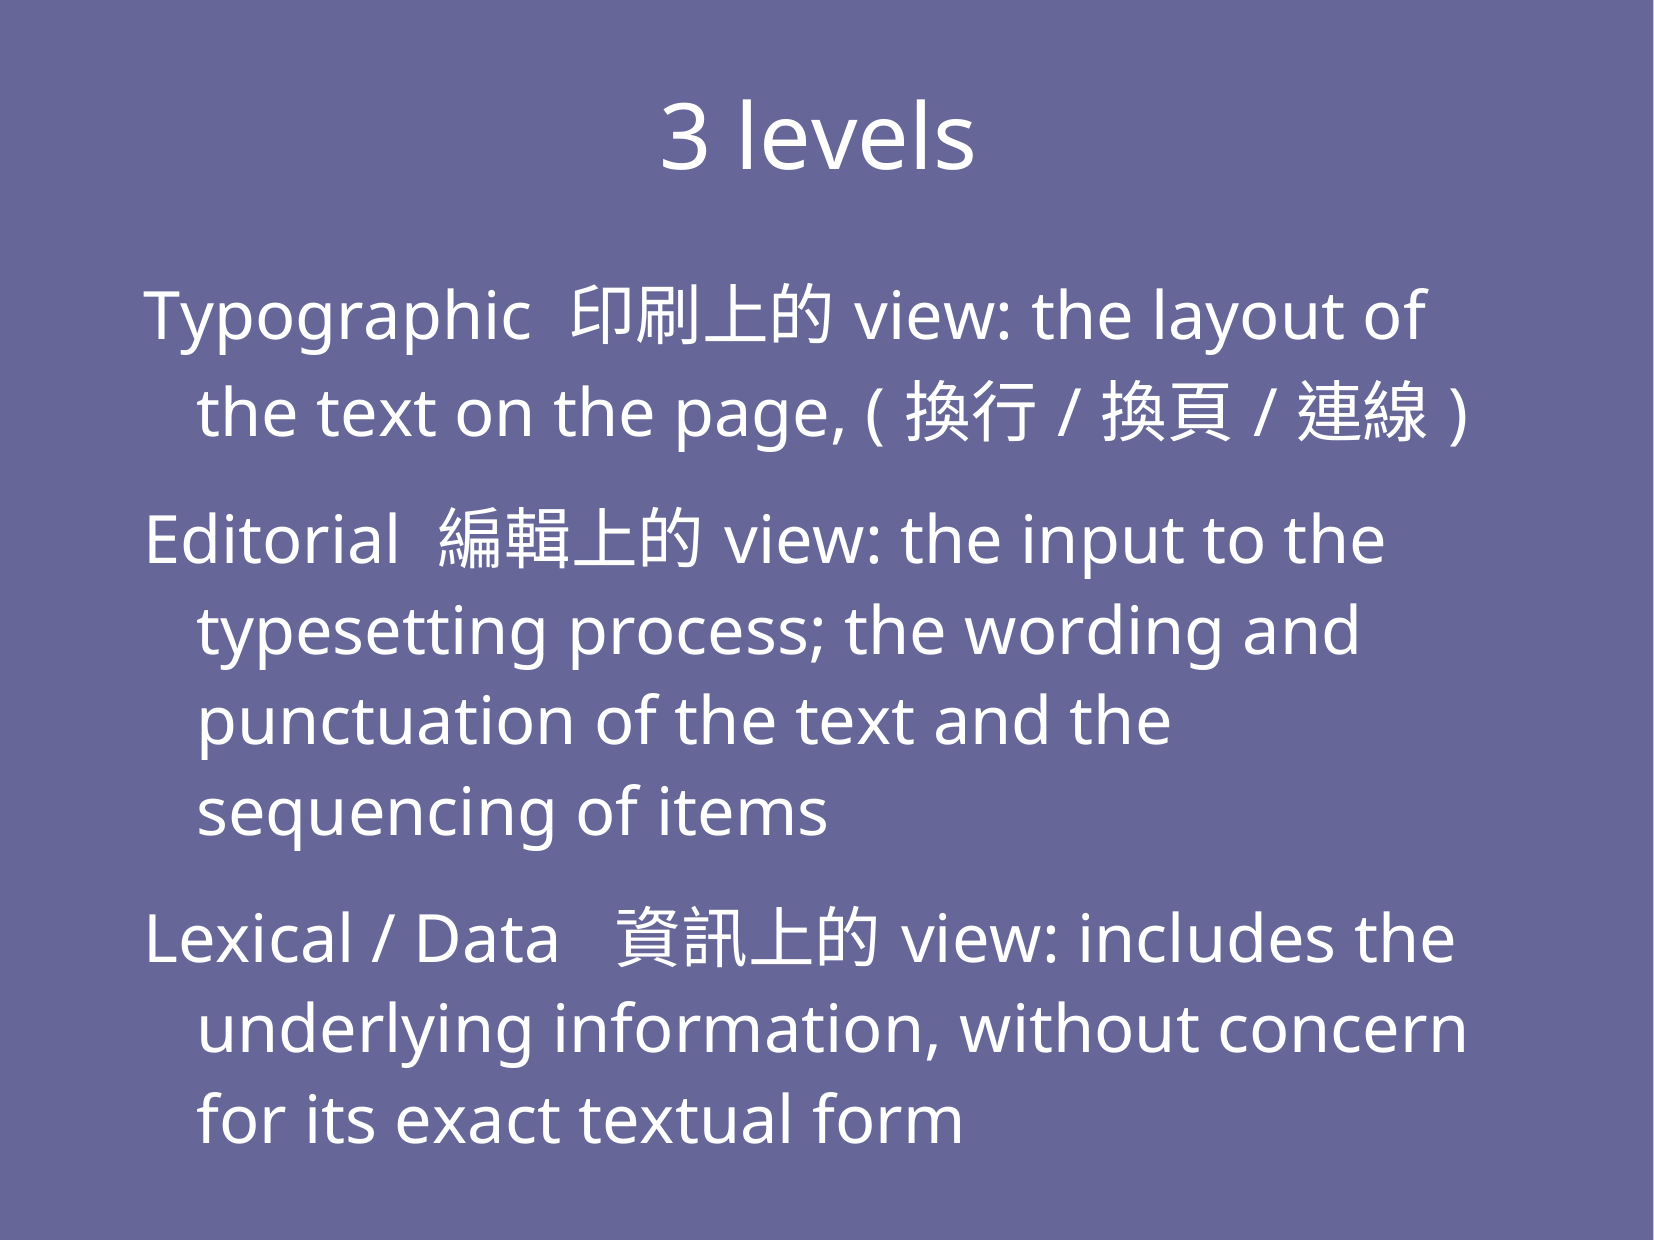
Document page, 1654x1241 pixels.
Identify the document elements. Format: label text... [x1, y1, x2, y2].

title 3 levels [112, 37, 1525, 230]
list Typographic 印刷上的view: the layout of the text on the page, (換行/換頁/連線) Editorial 編輯上的view: the input to the typesetting process; the wording and punctuation of the text and the sequencing of items Lexical / Data 資訊上的view: includes the underlying information, without concern for its exact textual form [125, 262, 1538, 1126]
